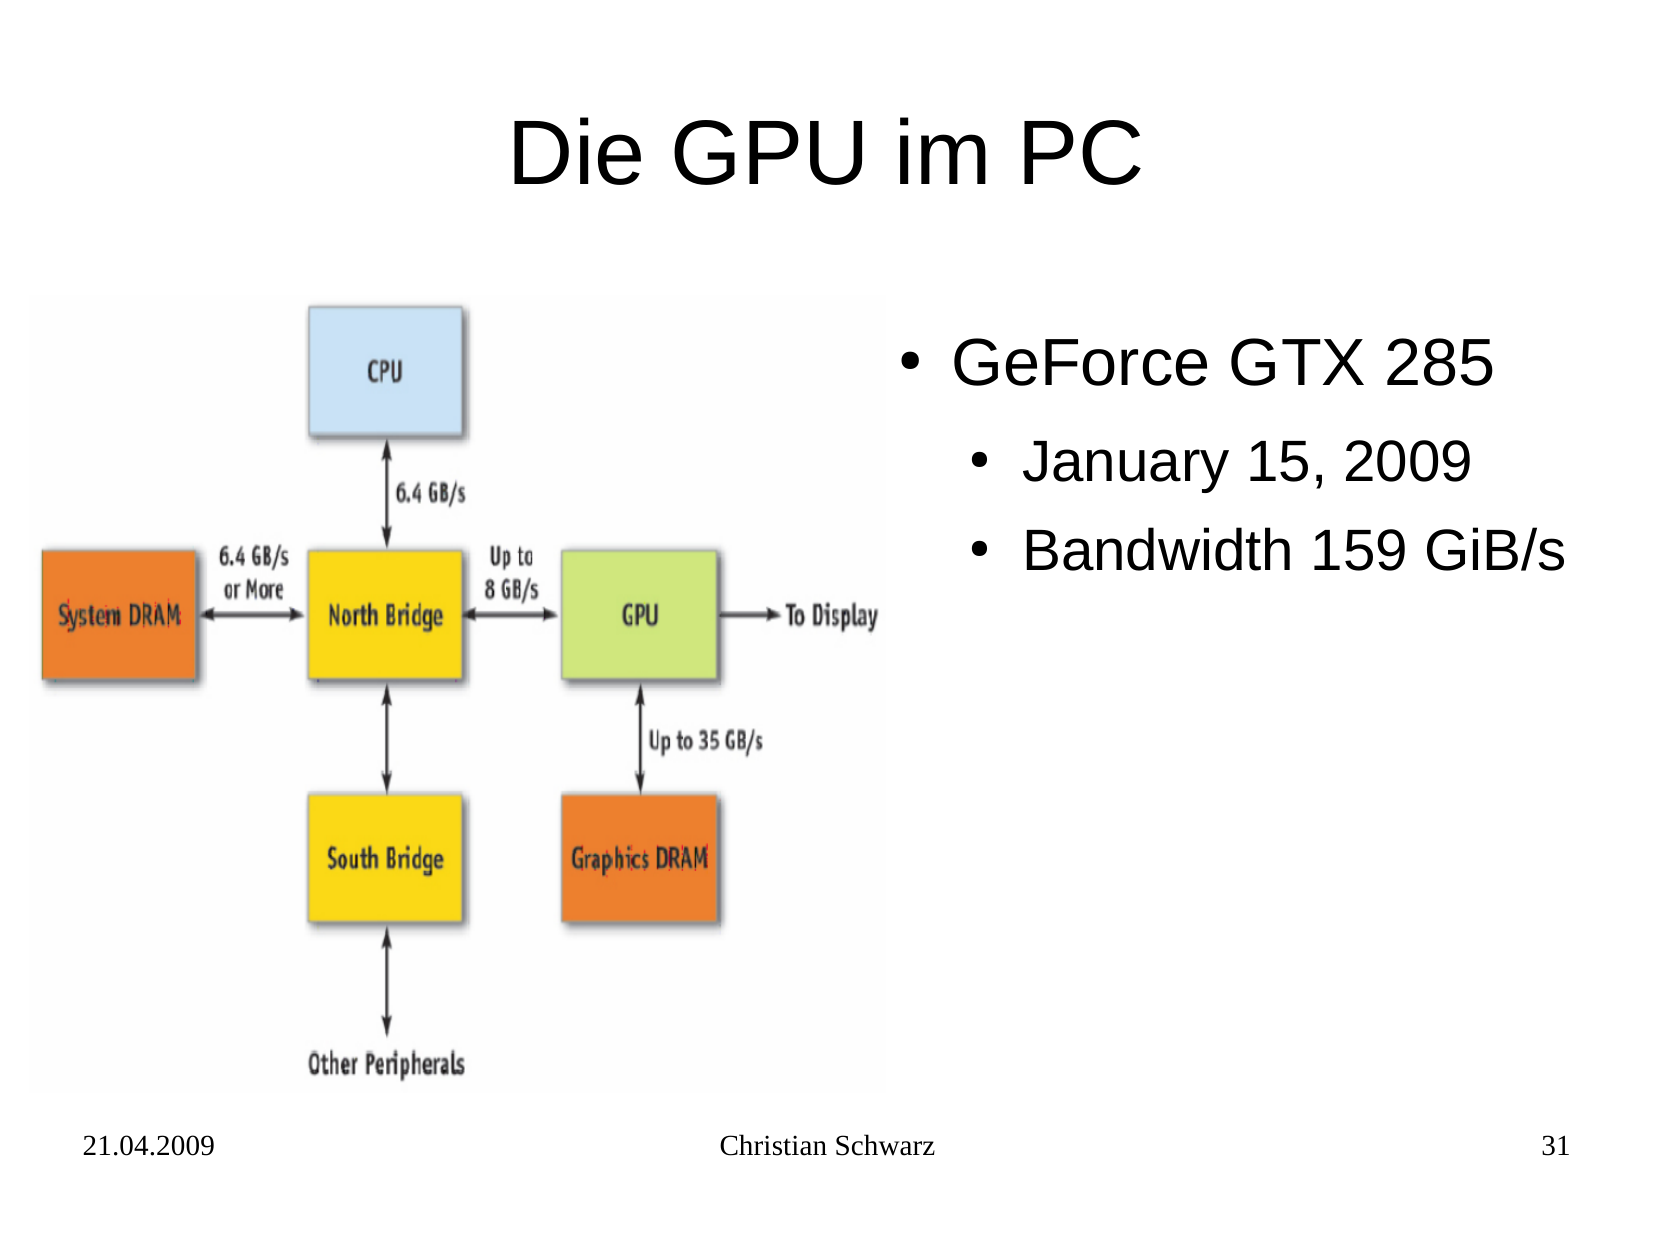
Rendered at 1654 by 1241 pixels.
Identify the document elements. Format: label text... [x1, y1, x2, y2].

list GeForce GTX 285 January 15, 2009 Bandwidth 159 GiB/s [880, 324, 1607, 1094]
title Die GPU im PC [82, 49, 1571, 257]
picture [29, 295, 886, 1093]
